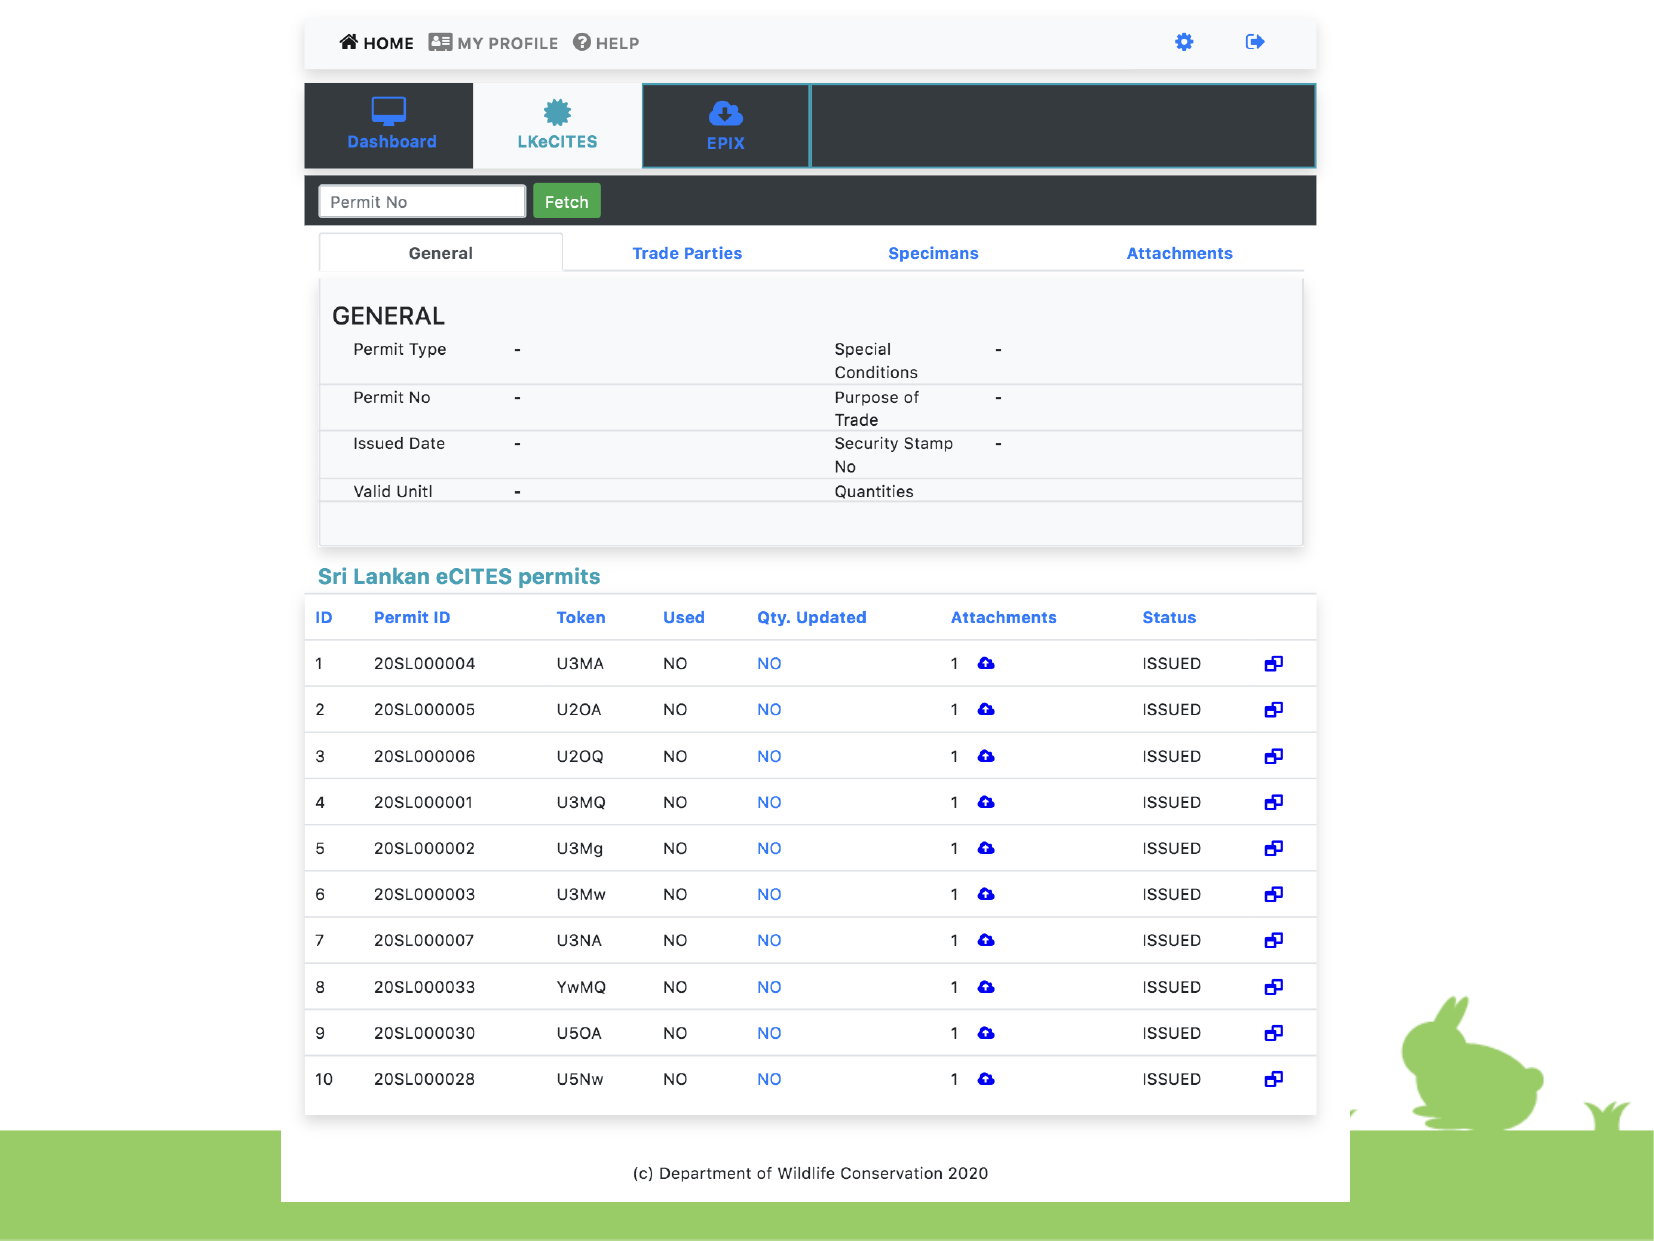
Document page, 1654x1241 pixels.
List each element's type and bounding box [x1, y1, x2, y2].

picture [281, 6, 1350, 1202]
